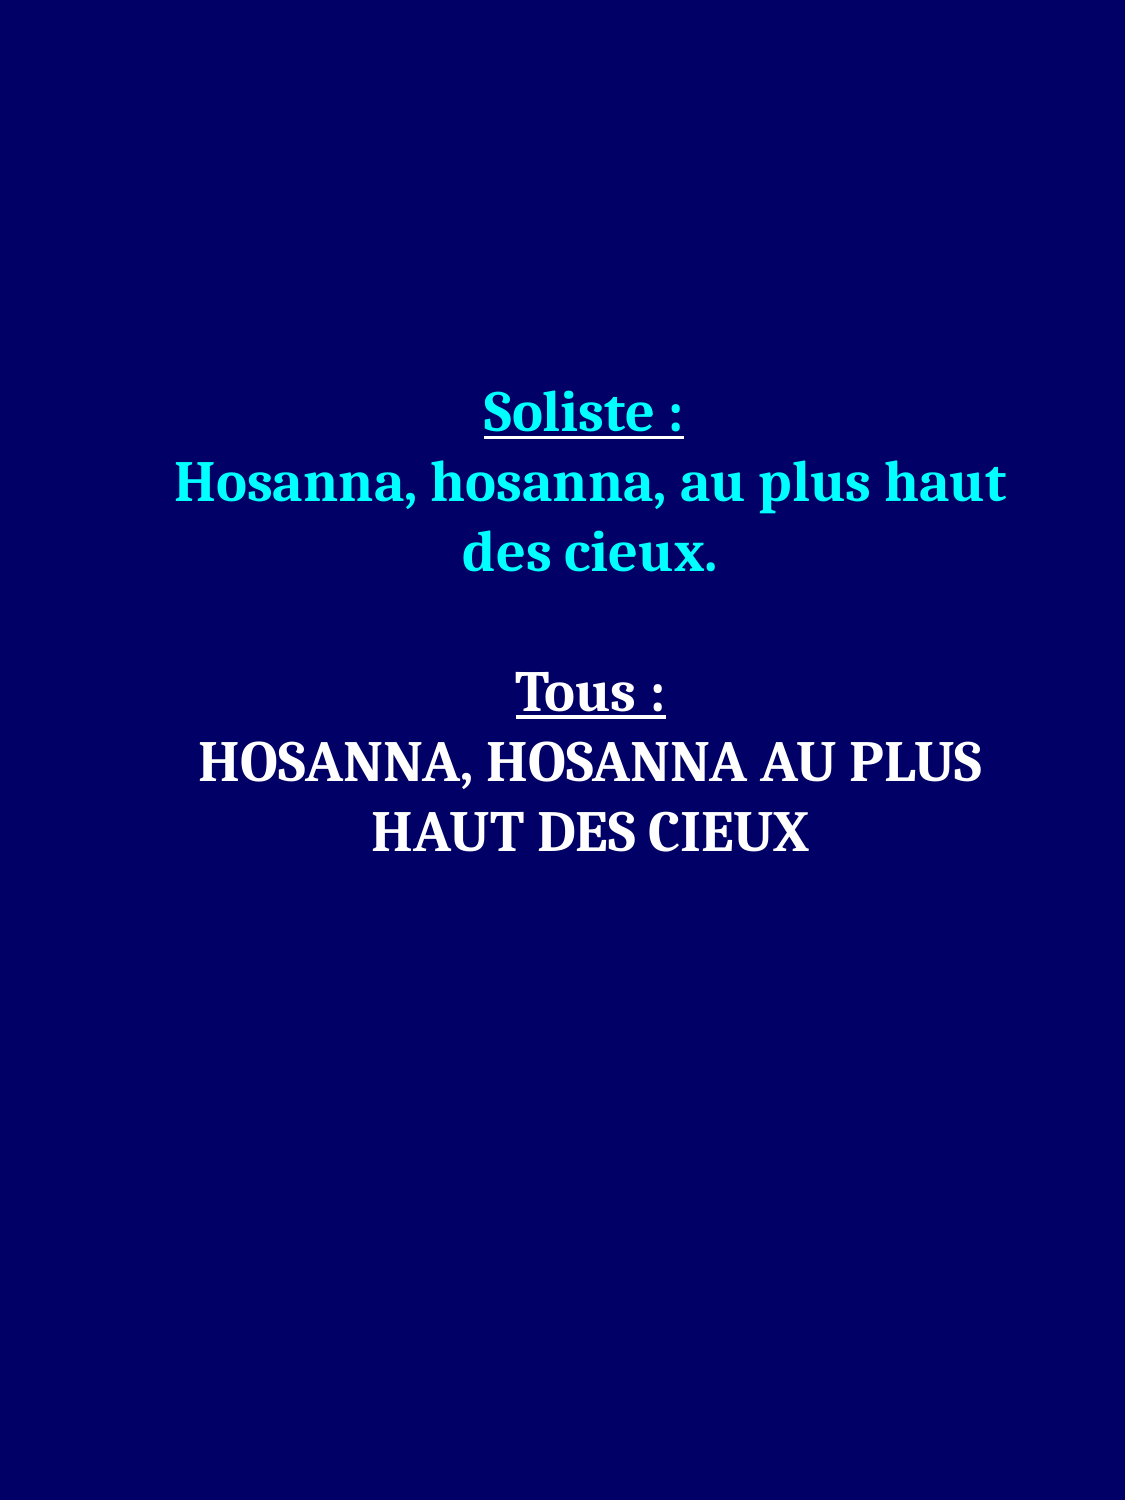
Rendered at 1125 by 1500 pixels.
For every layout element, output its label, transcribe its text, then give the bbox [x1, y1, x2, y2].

text_box Soliste : Hosanna, hosanna, au plus haut des cieux. Tous : HOSANNA, HOSANNA AU PLUS HAUT DES CIEUX [153, 366, 1028, 871]
